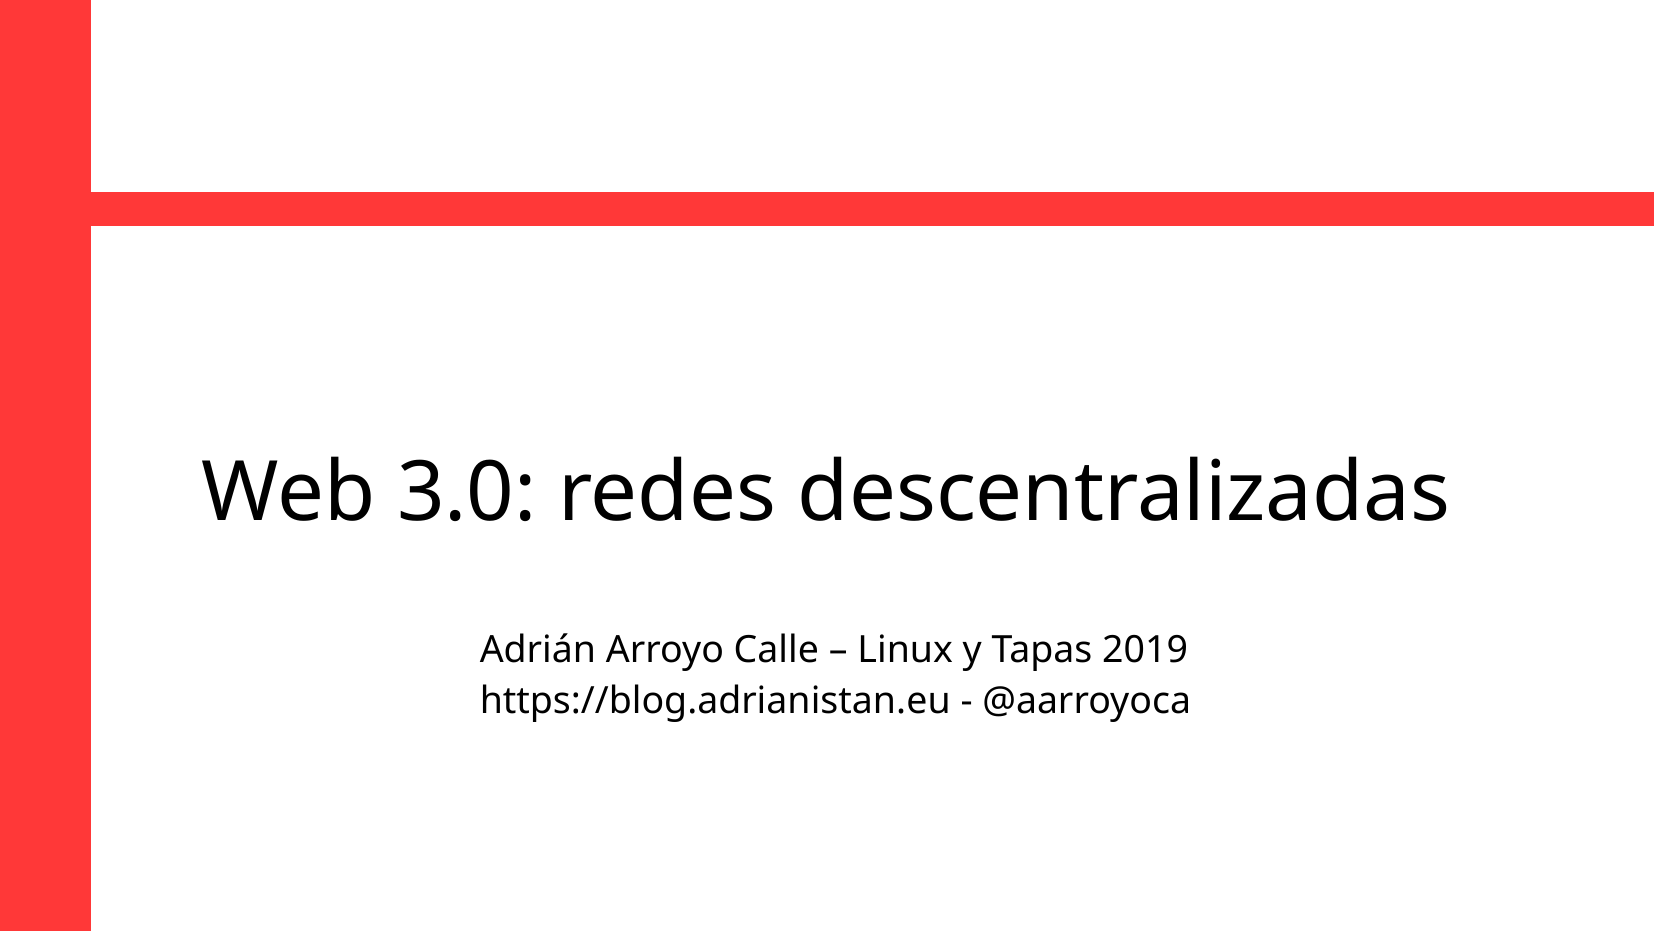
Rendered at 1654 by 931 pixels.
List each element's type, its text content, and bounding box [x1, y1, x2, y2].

text_box [0, 0, 1654, 931]
subtitle Web 3.0: redes descentralizadas [91, 226, 1571, 758]
text_box Adrián Arroyo Calle – Linux y Tapas 2019 https://blog.adrianistan.eu - @aarroyoca [465, 615, 1230, 771]
